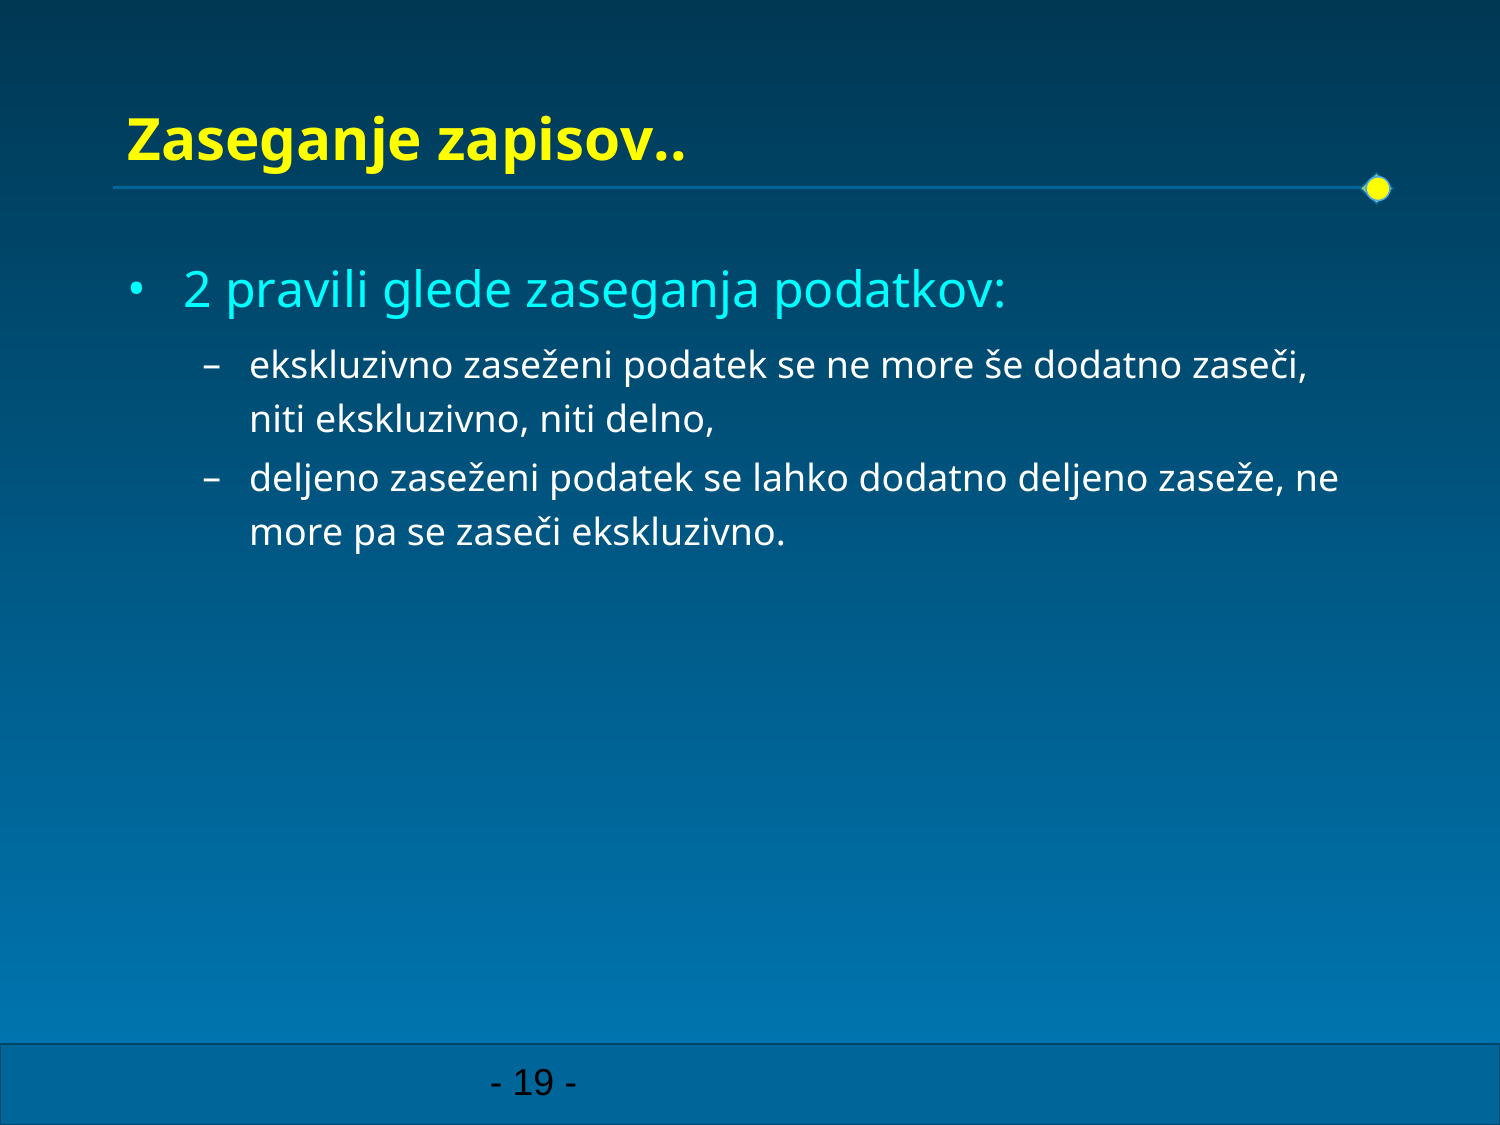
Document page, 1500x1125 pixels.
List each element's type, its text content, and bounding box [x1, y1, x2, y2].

title Zaseganje zapisov.. [112, 94, 1388, 181]
list 2 pravili glede zaseganja podatkov: ekskluzivno zaseženi podatek se ne more še dodatno zaseči, niti ekskluzivno, niti delno, deljeno zaseženi podatek se lahko dodatno deljeno zaseže, ne more pa se zaseči ekskluzivno. [112, 237, 1388, 963]
